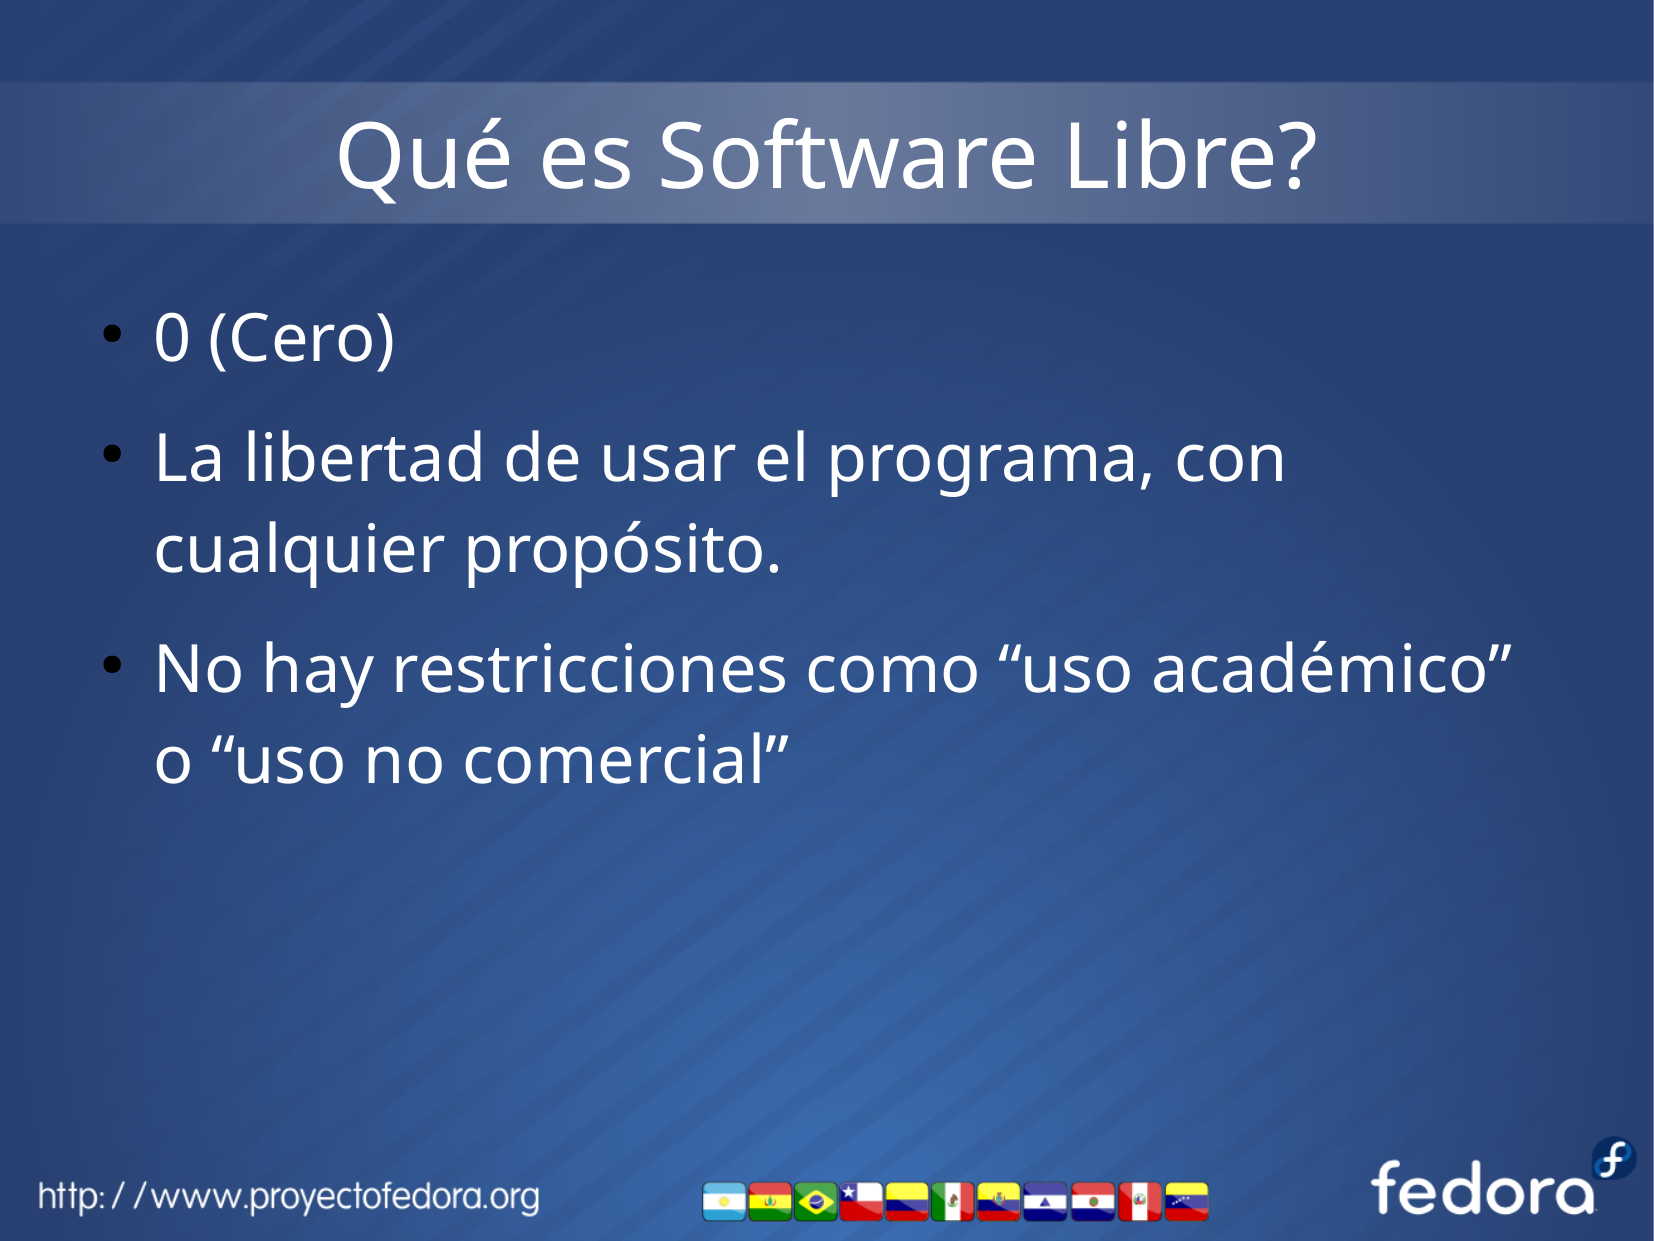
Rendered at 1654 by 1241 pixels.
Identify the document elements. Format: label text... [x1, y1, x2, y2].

list 0 (Cero) La libertad de usar el programa, con cualquier propósito. No hay restricciones como “uso académico” o “uso no comercial” [82, 290, 1571, 1094]
picture [0, 0, 1654, 1241]
title Qué es Software Libre? [82, 56, 1571, 250]
